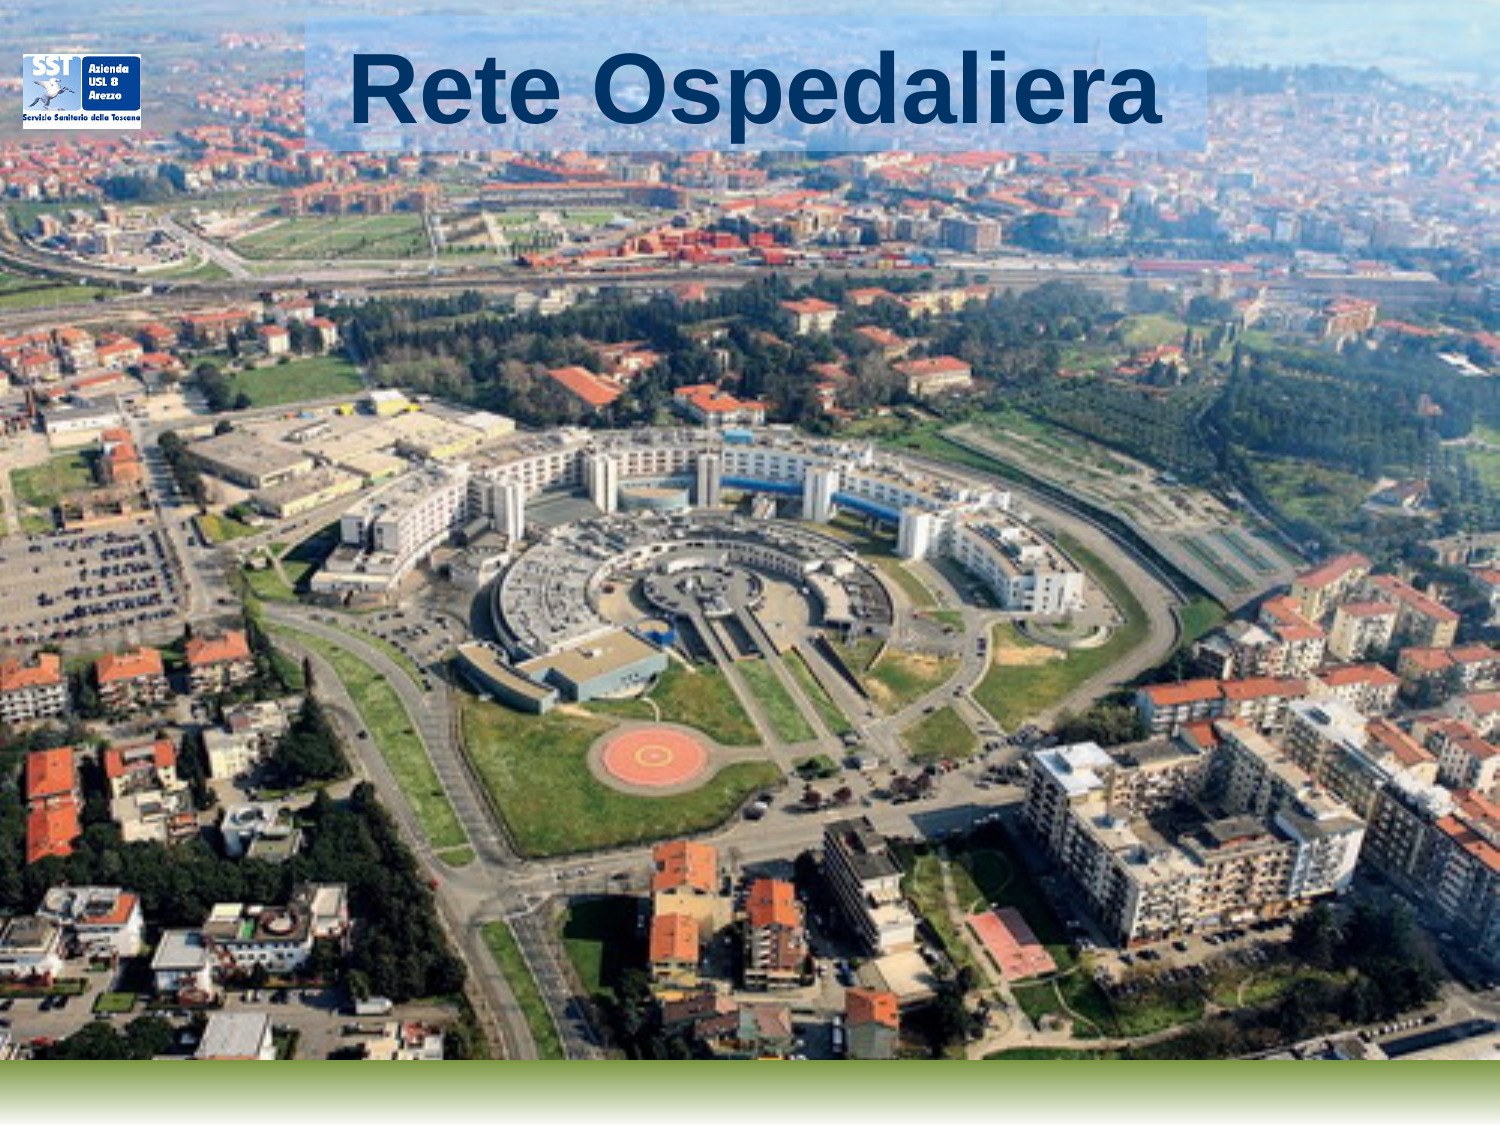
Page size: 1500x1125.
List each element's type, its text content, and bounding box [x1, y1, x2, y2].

text_box [0, 1060, 1500, 1125]
picture [0, 0, 1500, 1060]
text_box Rete Ospedaliera [304, 15, 1207, 152]
